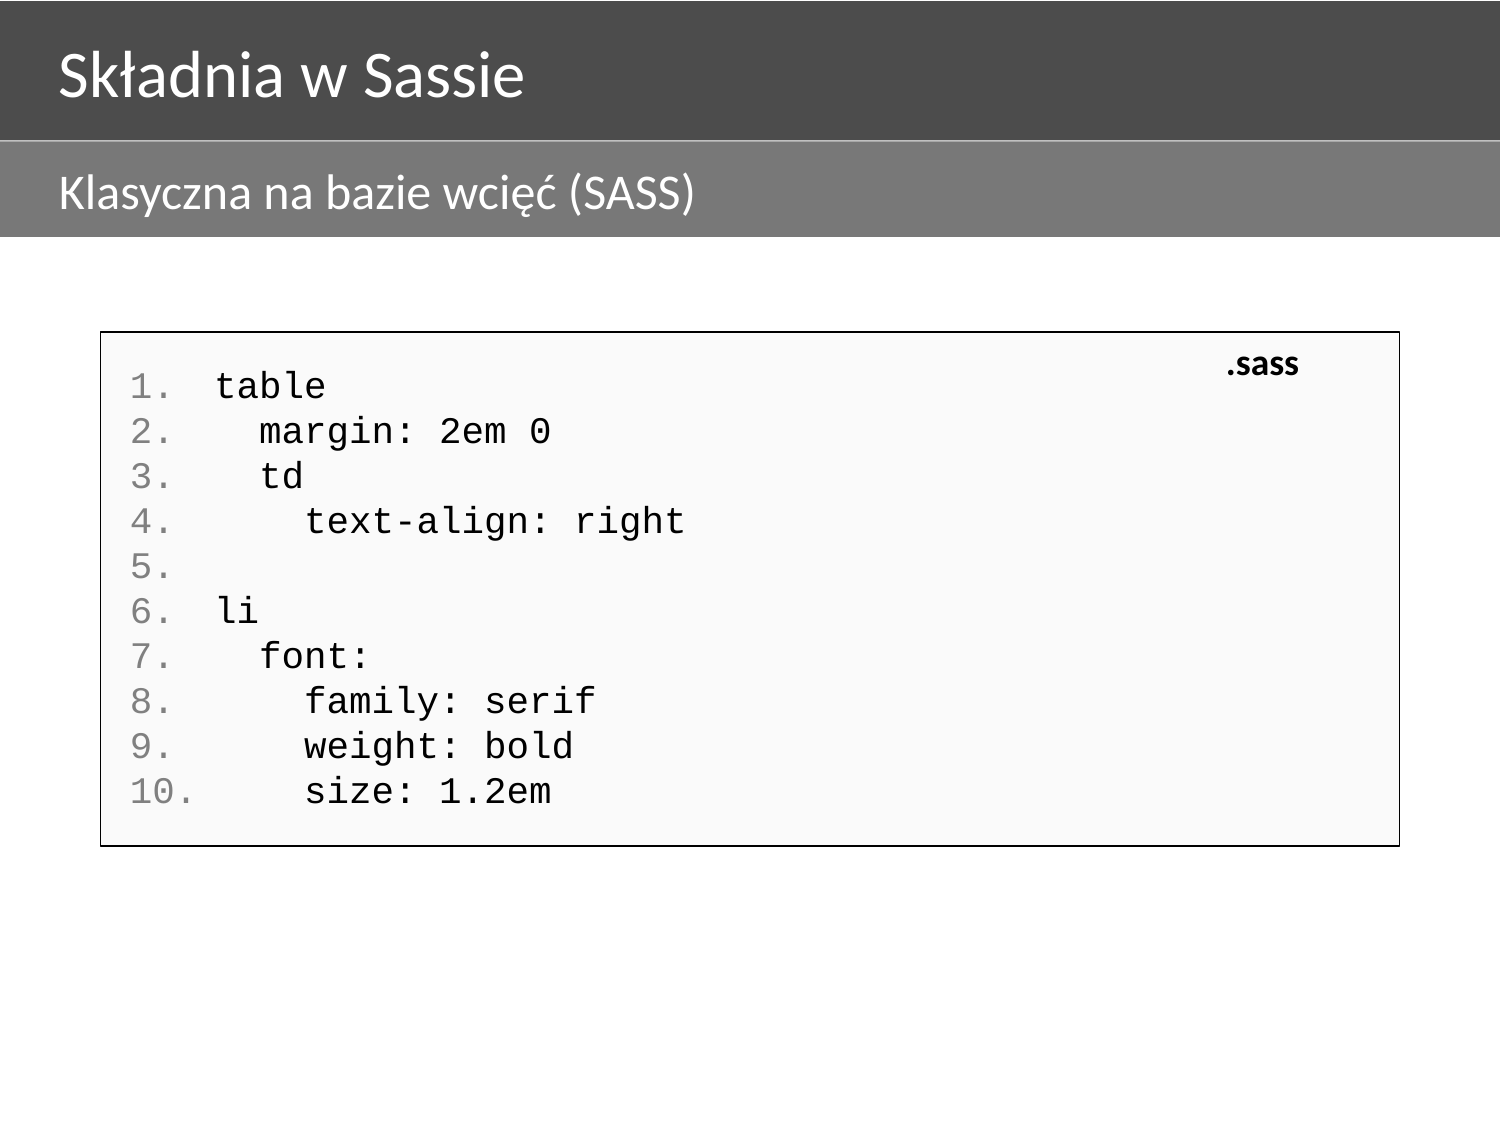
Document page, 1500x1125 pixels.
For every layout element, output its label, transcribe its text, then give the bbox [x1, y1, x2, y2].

text_box Klasyczna na bazie wcięć (SASS) [0, 141, 1500, 237]
text_box .sass [1210, 330, 1400, 392]
text_box Składnia w Sassie [0, 1, 1500, 140]
text_box table margin: 2em 0 td text-align: right li font: family: serif weight: bold size: 1.2em [100, 331, 1400, 846]
